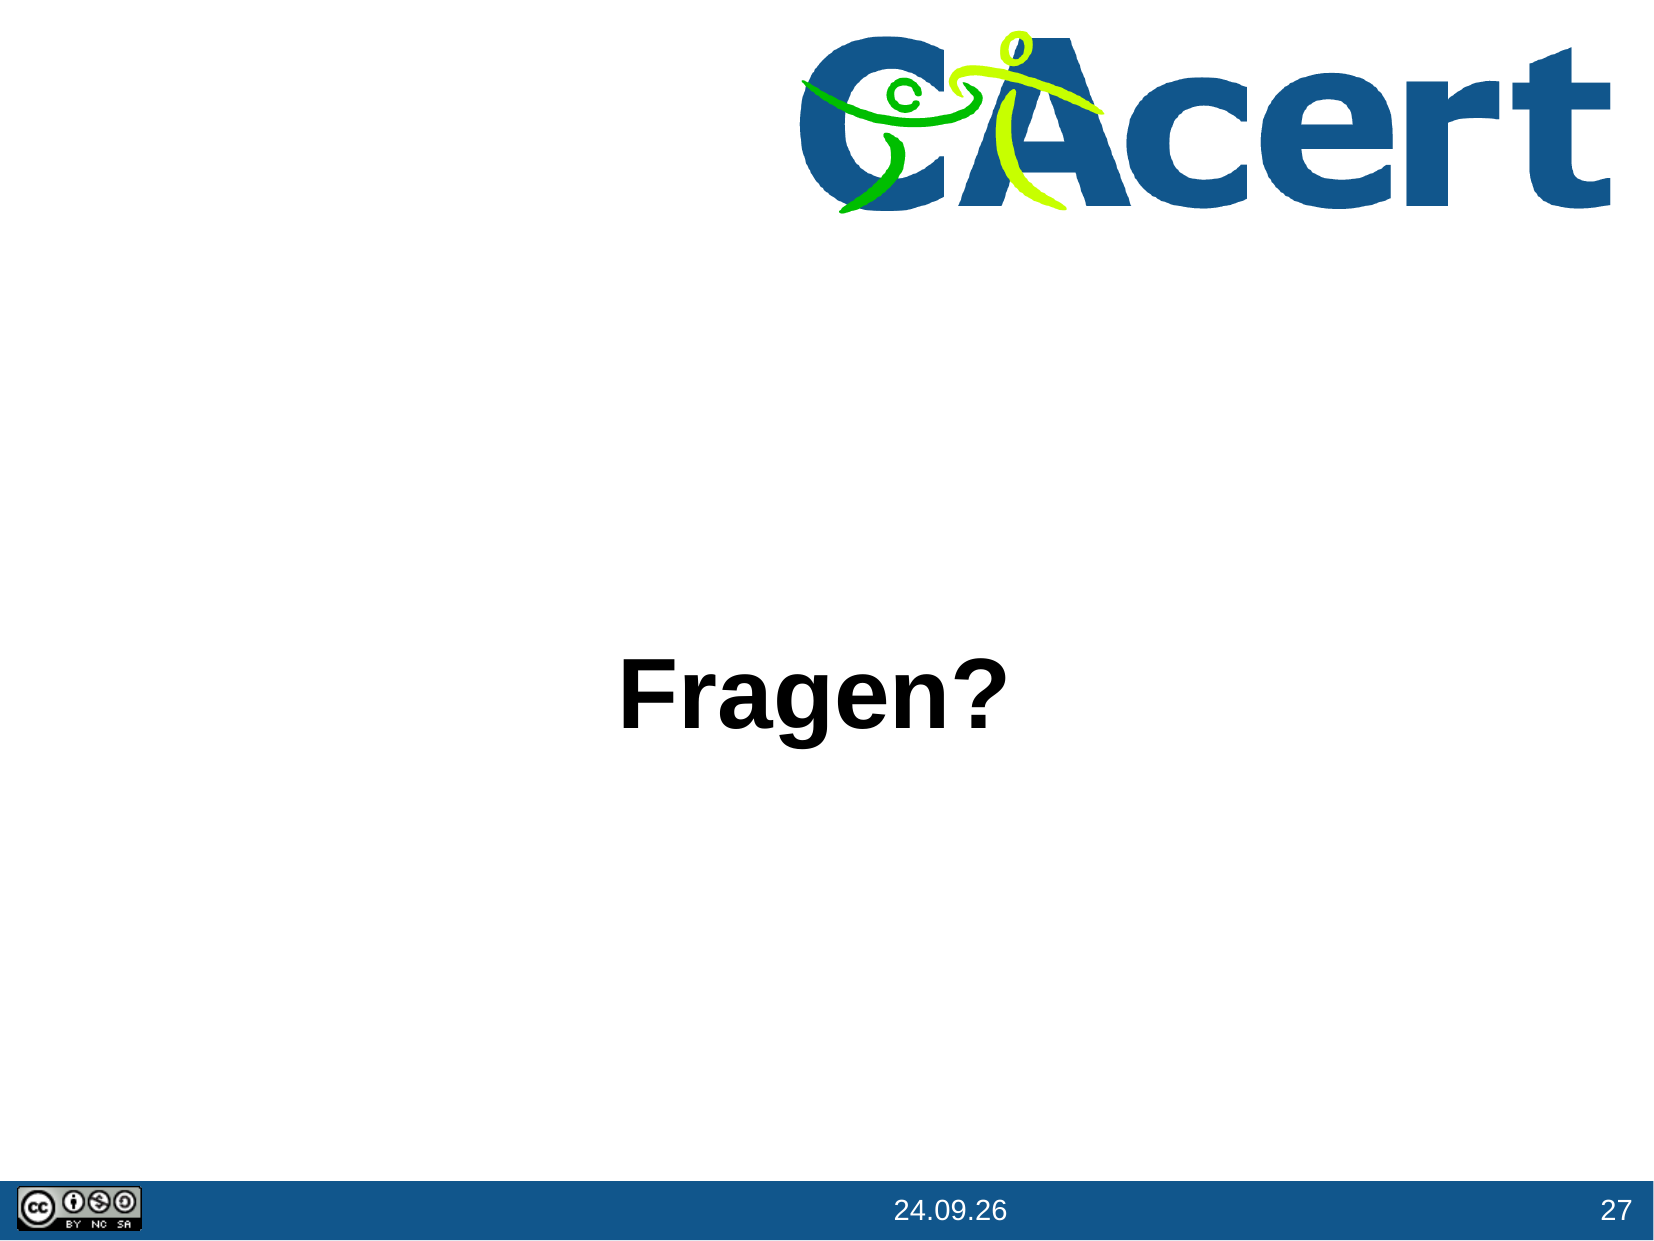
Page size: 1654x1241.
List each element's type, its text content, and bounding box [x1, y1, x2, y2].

picture [17, 1186, 142, 1231]
title Fragen? [70, 265, 1560, 1123]
picture [797, 27, 1613, 215]
